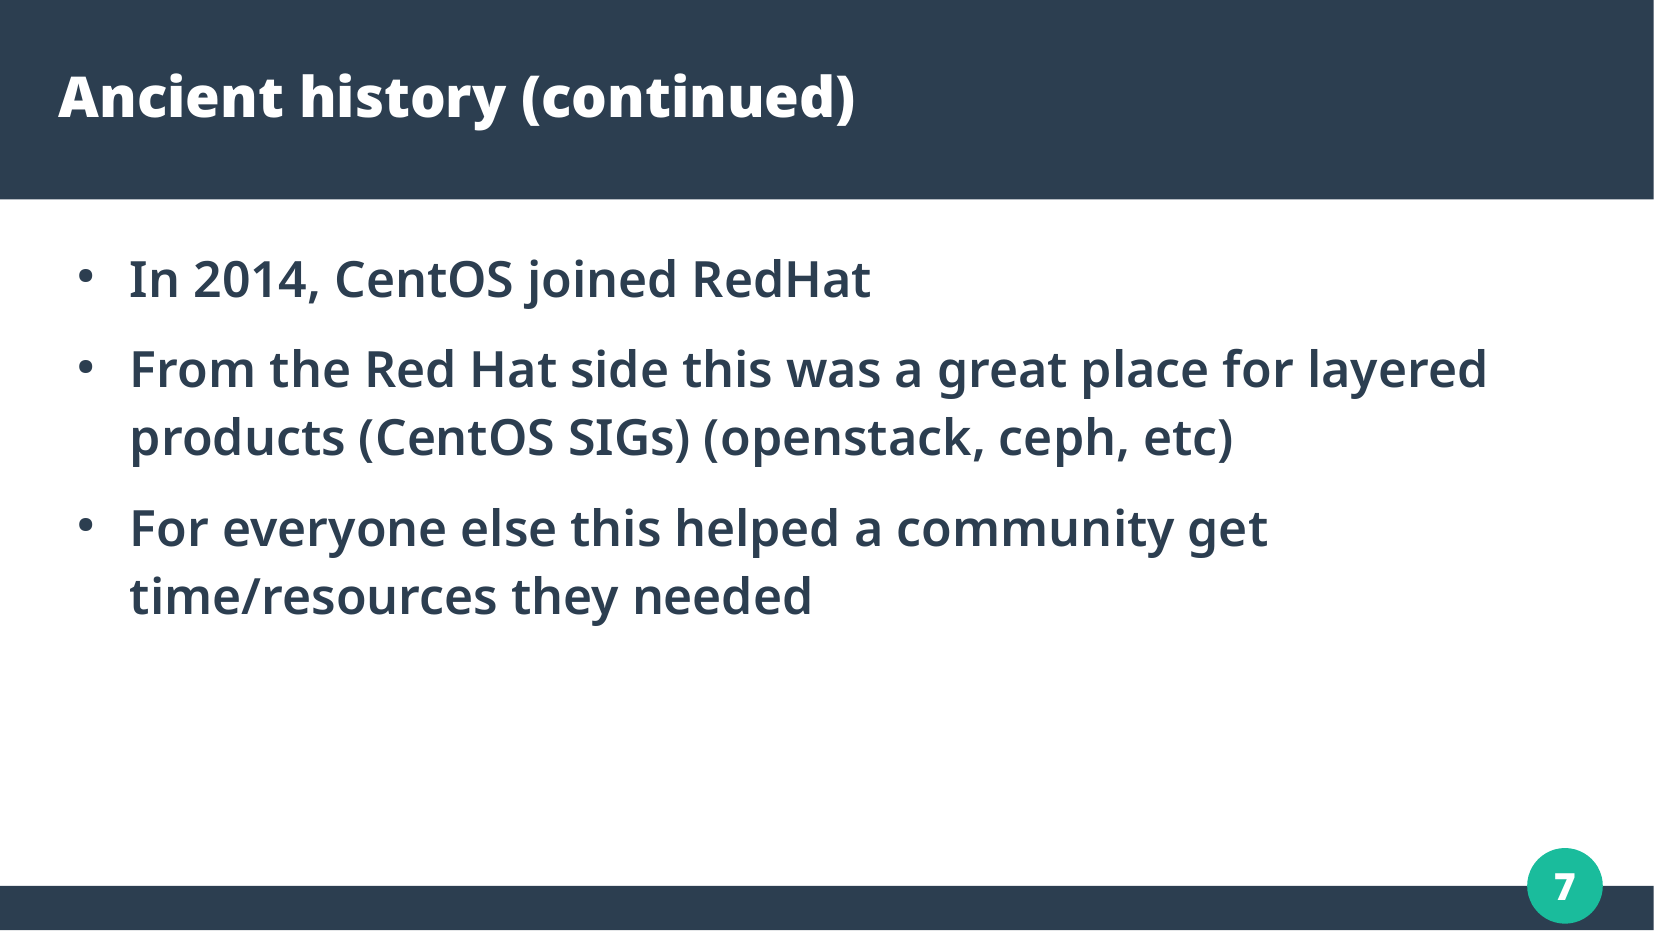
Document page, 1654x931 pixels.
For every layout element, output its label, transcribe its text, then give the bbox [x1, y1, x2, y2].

title Ancient history (continued) [59, 37, 1595, 156]
list In 2014, CentOS joined RedHat From the Red Hat side this was a great place for layered products (CentOS SIGs) (openstack, ceph, etc) For everyone else this helped a community get time/resources they needed [59, 243, 1595, 864]
